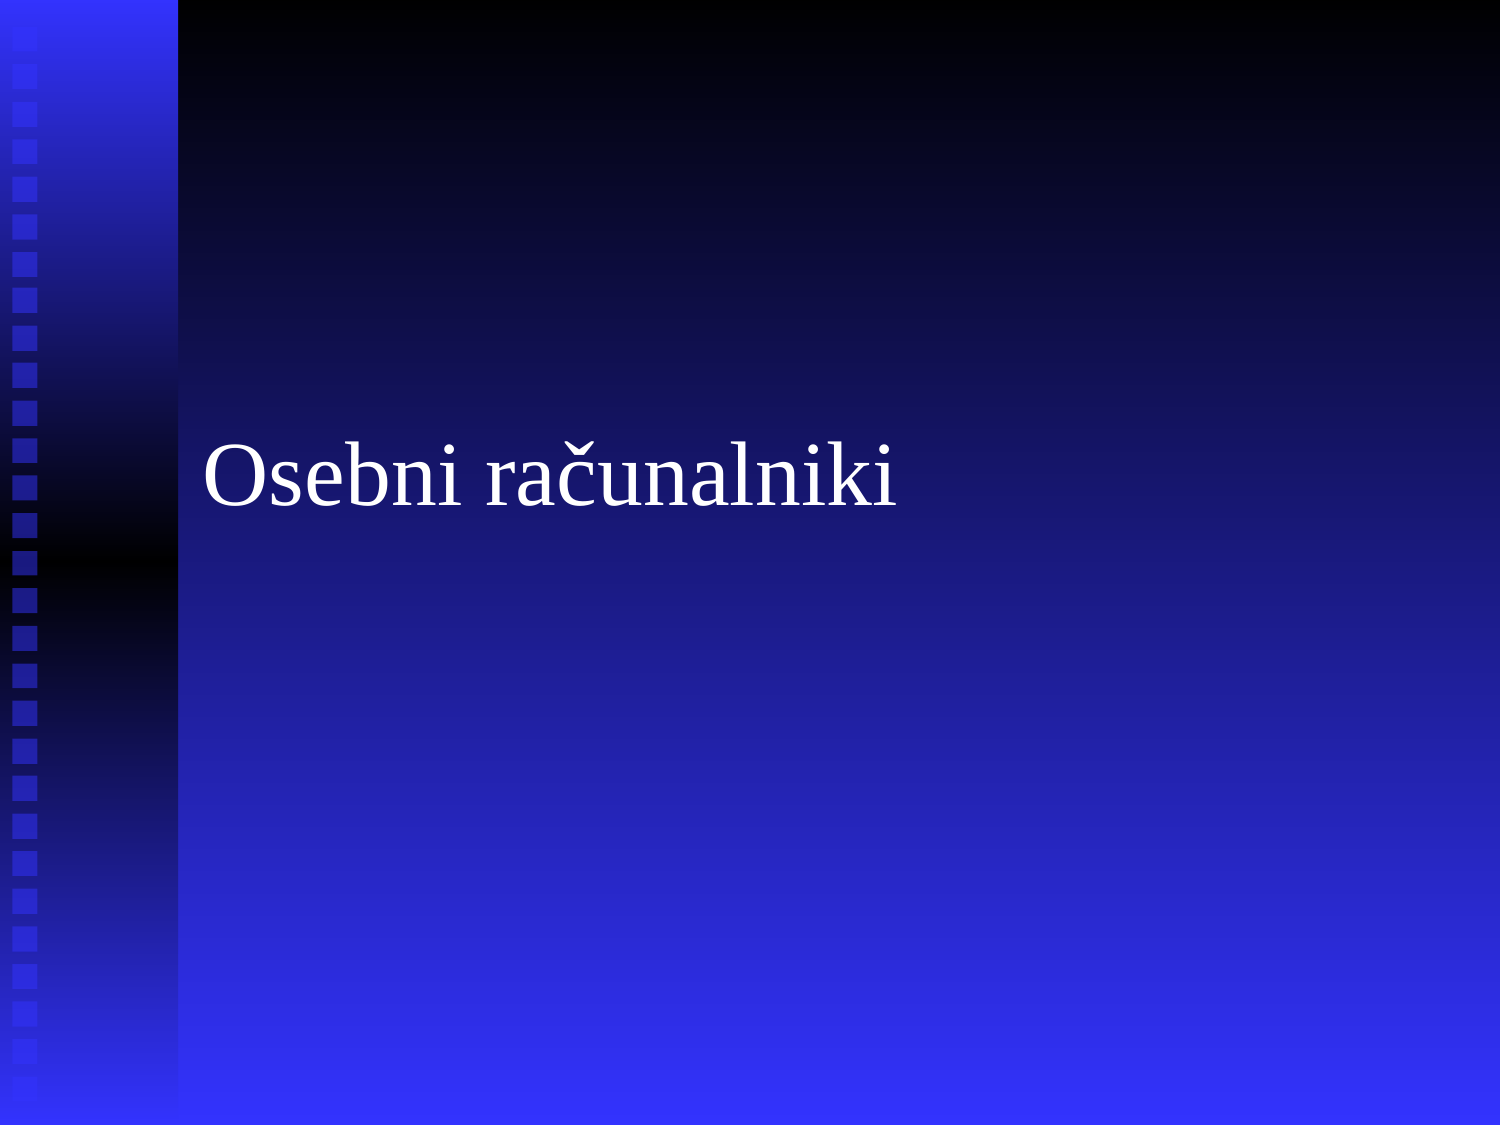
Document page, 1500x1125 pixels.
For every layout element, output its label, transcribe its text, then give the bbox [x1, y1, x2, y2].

title Osebni računalniki [187, 374, 1463, 563]
